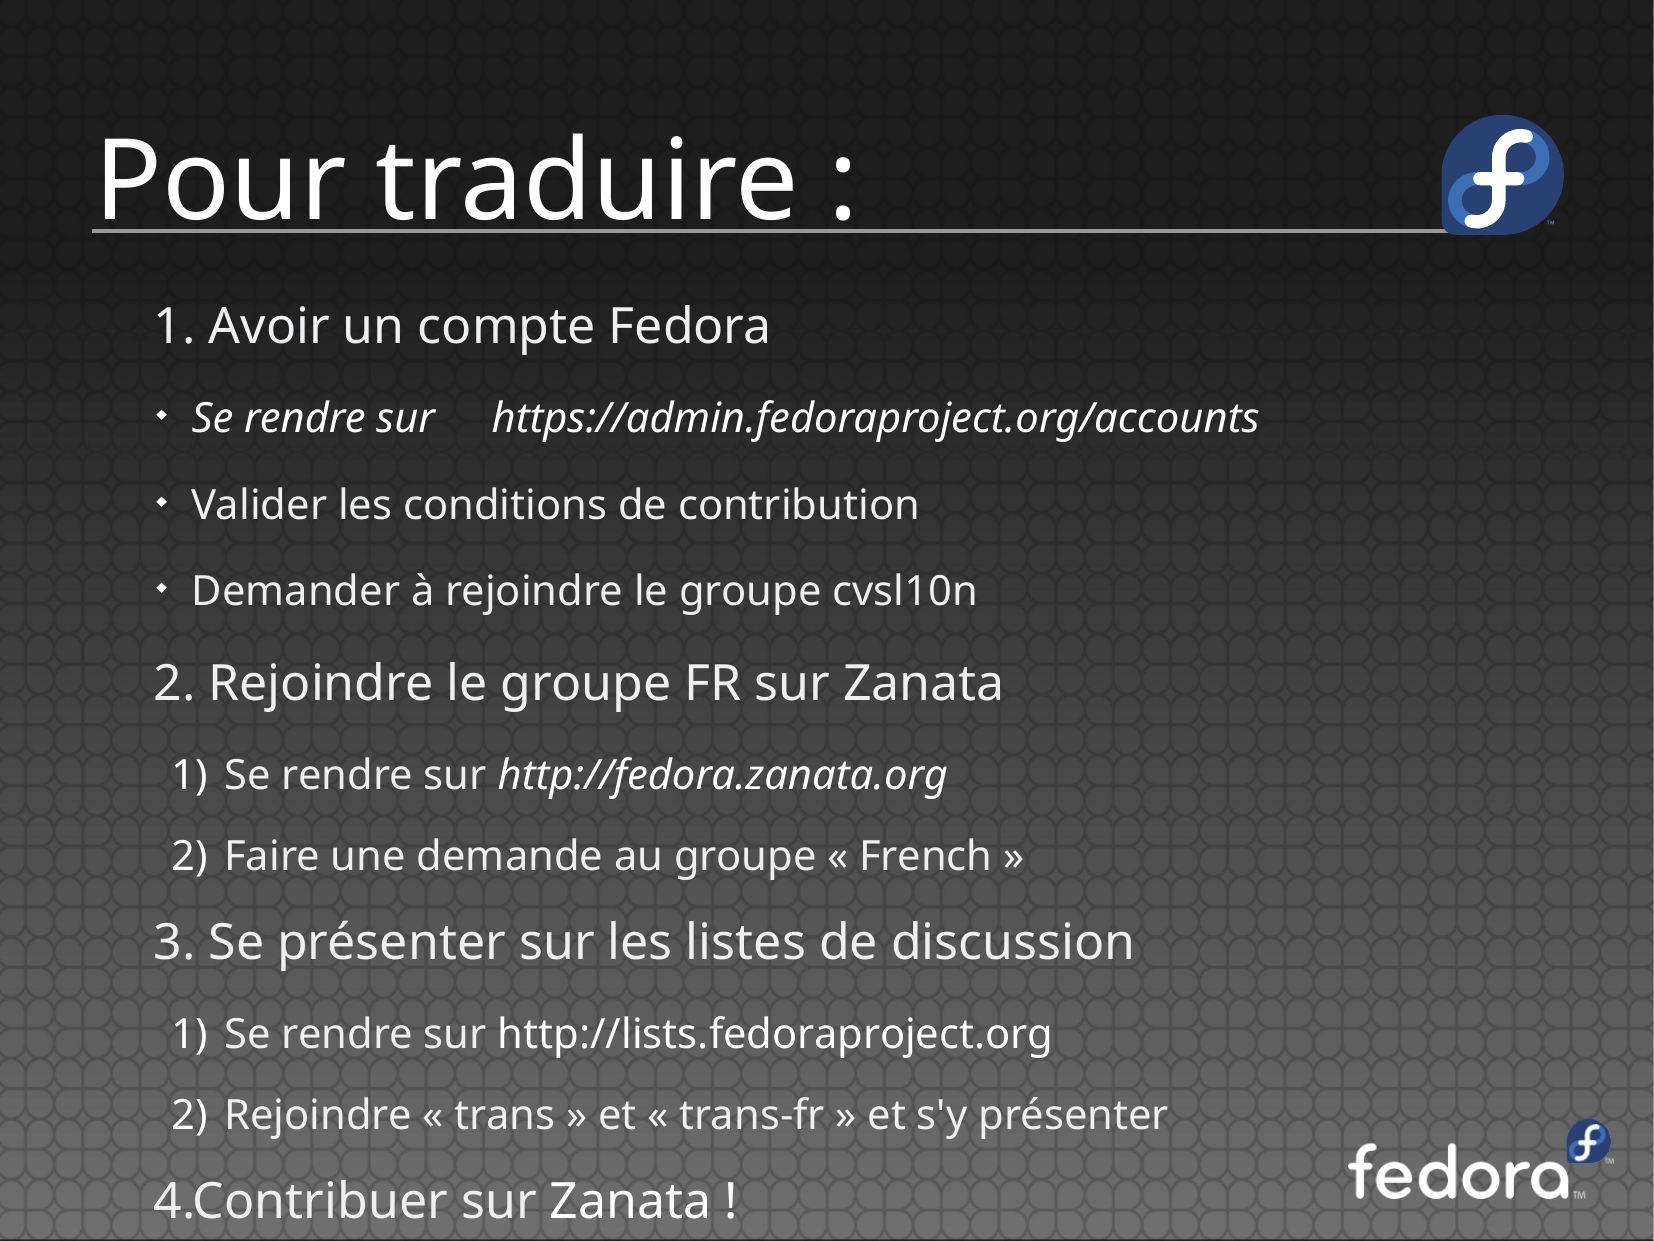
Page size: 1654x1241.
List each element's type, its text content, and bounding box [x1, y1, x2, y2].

picture [0, 0, 1654, 1241]
title Pour traduire : [94, 100, 1426, 251]
list 1. Avoir un compte Fedora Se rendre sur https://admin.fedoraproject.org/accounts Valider les conditions de contribution Demander à rejoindre le groupe cvsl10n 2. Rejoindre le groupe FR sur Zanata Se rendre sur http://fedora.zanata.org Faire une demande au groupe « French » 3. Se présenter sur les listes de discussion Se rendre sur http://lists.fedoraproject.org Rejoindre « trans » et « trans-fr » et s'y présenter 4.Contribuer sur Zanata ! [82, 290, 1571, 1241]
